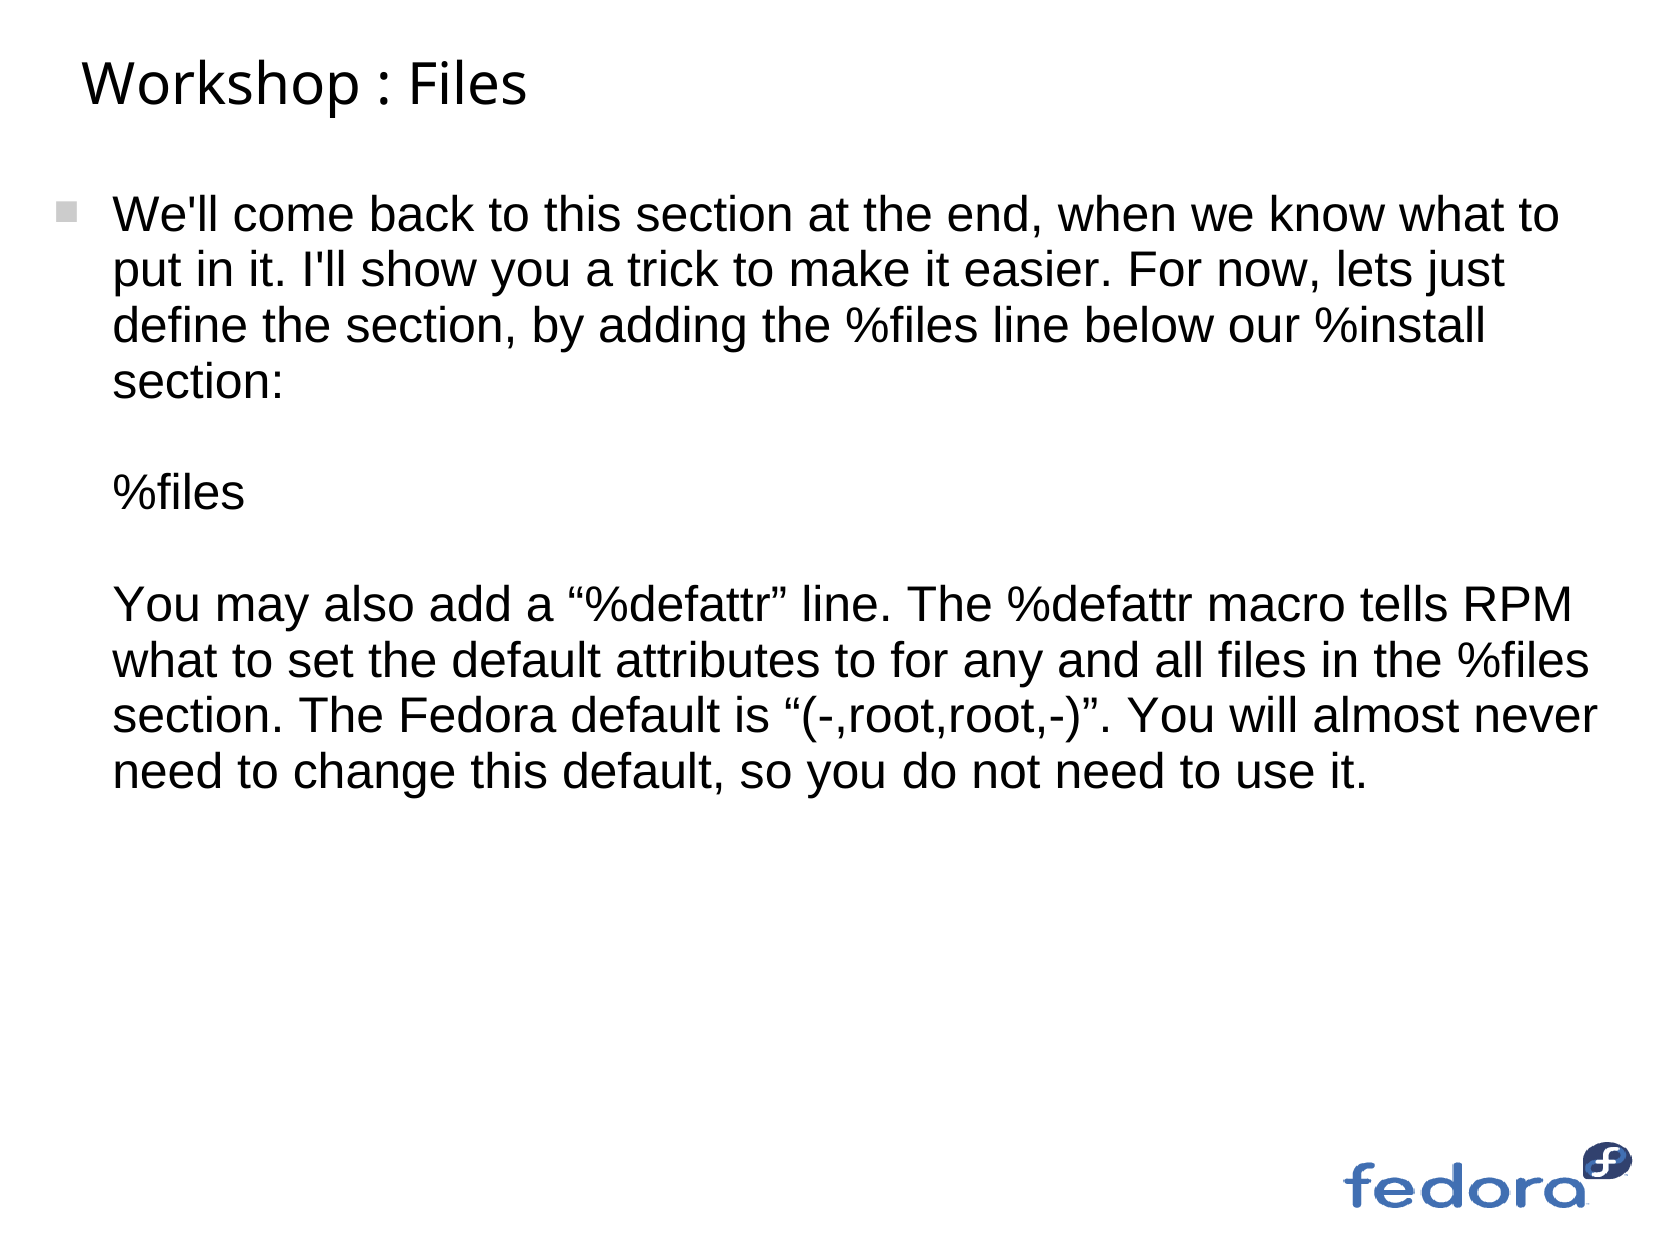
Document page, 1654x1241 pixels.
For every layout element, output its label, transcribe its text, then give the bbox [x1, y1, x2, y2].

list We'll come back to this section at the end, when we know what to put in it. I'll show you a trick to make it easier. For now, lets just define the section, by adding the %files line below our %install section: %files You may also add a “%defattr” line. The %defattr macro tells RPM what to set the default attributes to for any and all files in the %files section. The Fedora default is “(-,root,root,-)”. You will almost never need to change this default, so you do not need to use it. [0, 114, 1625, 1023]
title Workshop : Files [81, 23, 1513, 114]
picture [1332, 1124, 1651, 1227]
